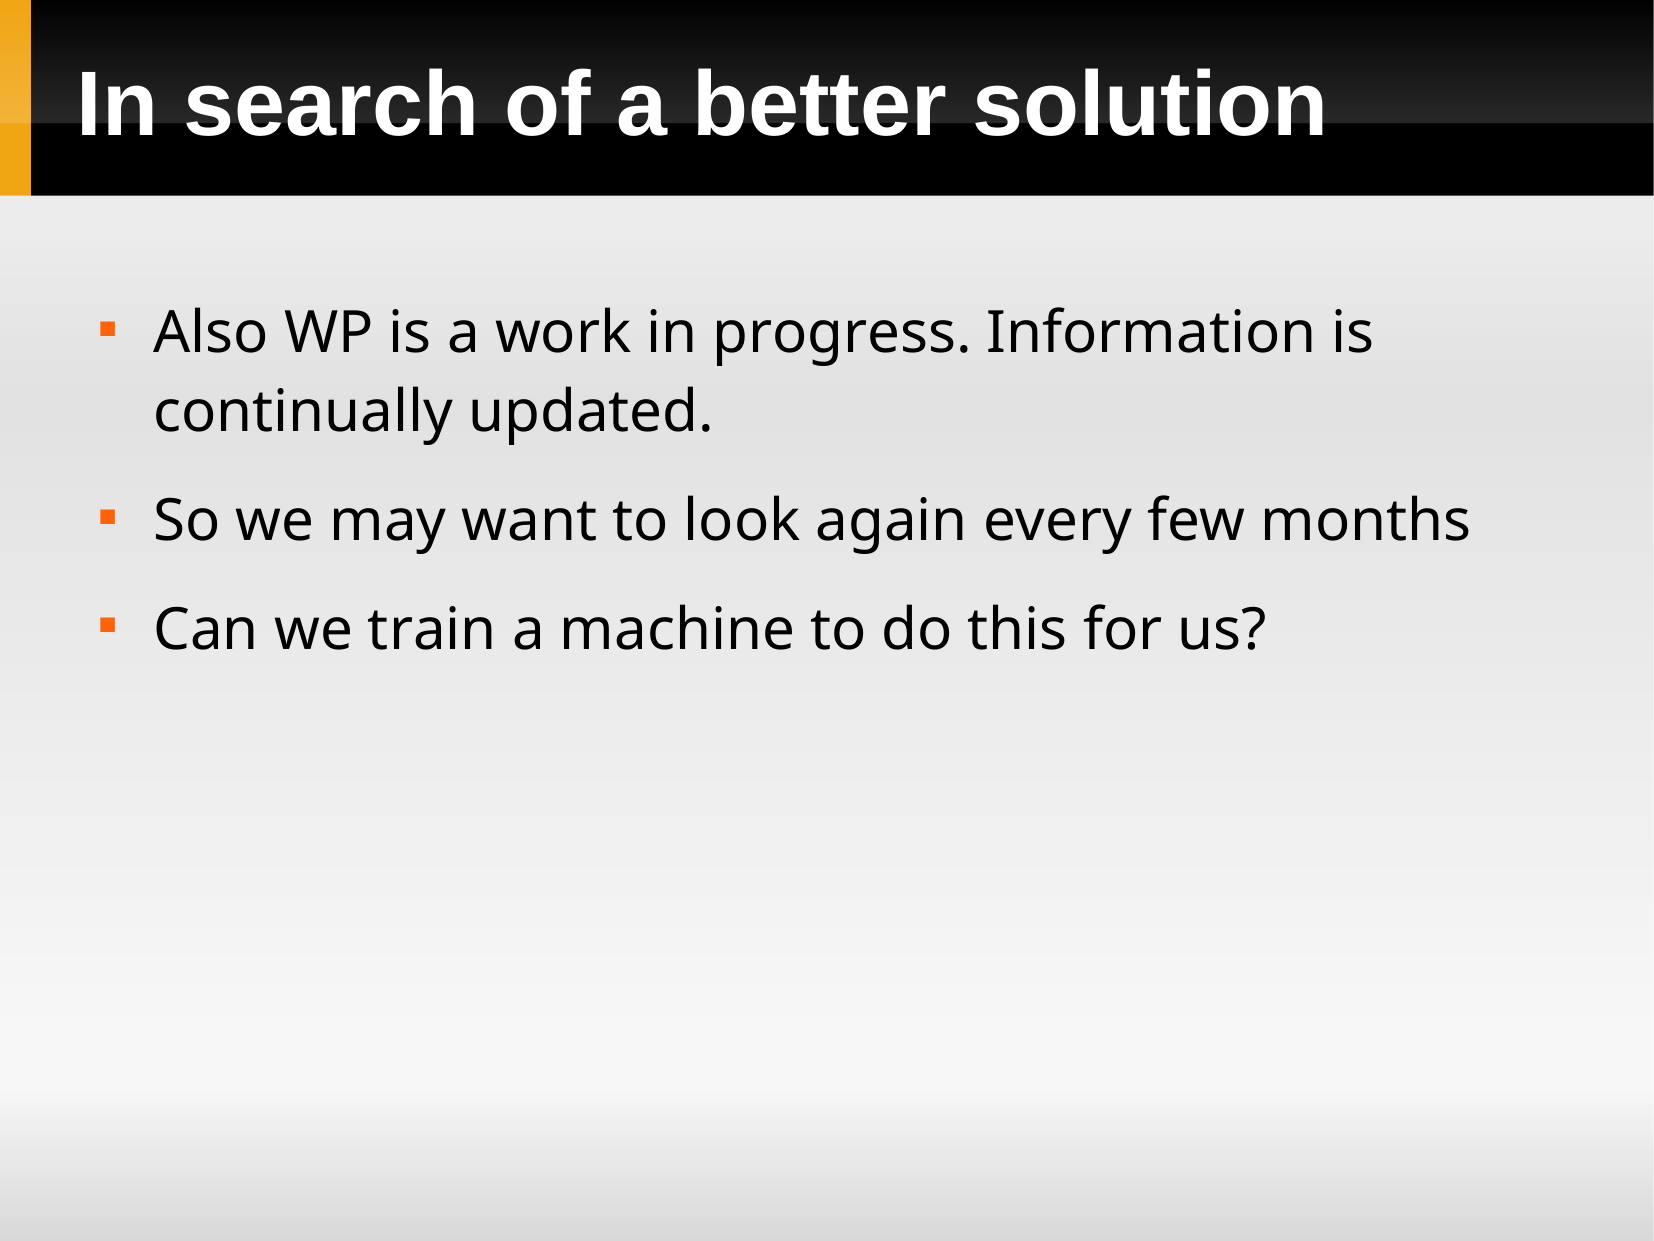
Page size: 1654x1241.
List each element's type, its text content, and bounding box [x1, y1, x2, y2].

list Also WP is a work in progress. Information is continually updated. So we may want to look again every few months Can we train a machine to do this for us? [82, 290, 1571, 1109]
title In search of a better solution [76, 0, 1565, 208]
picture [0, 0, 1654, 1241]
